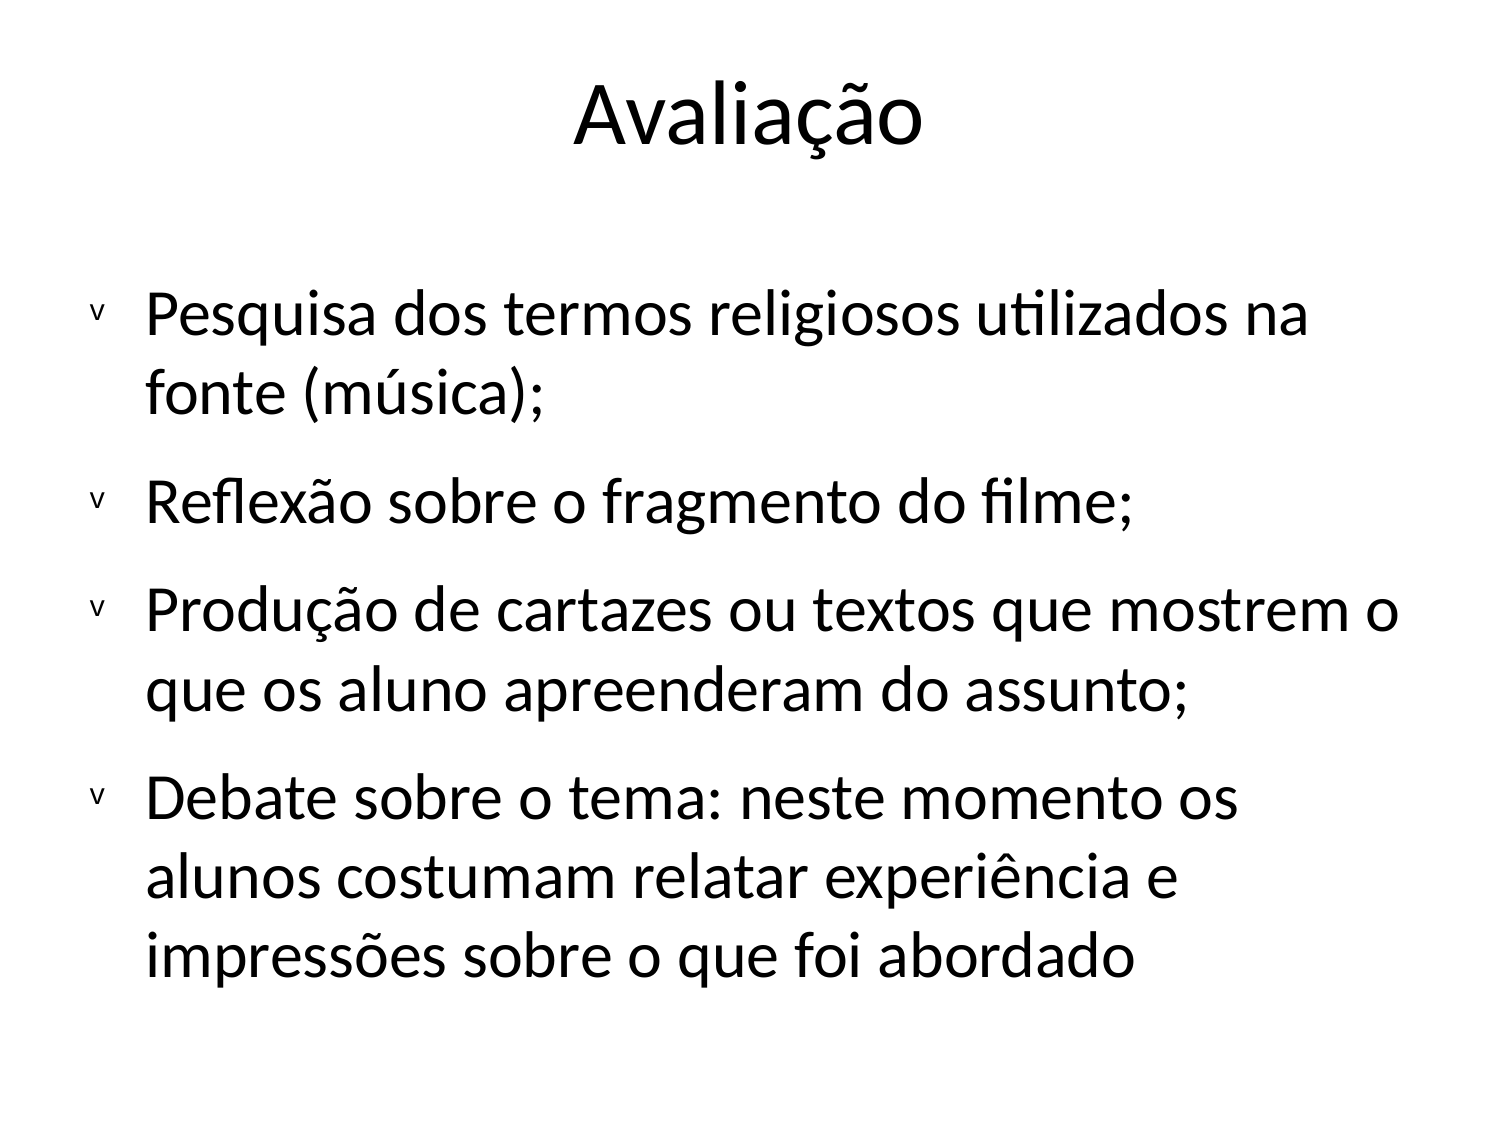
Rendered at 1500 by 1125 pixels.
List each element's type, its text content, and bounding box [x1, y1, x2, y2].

title Avaliação [75, 45, 1425, 233]
list Pesquisa dos termos religiosos utilizados na fonte (música); Reflexão sobre o fragmento do filme; Produção de cartazes ou textos que mostrem o que os aluno apreenderam do assunto; Debate sobre o tema: neste momento os alunos costumam relatar experiência e impressões sobre o que foi abordado [75, 262, 1425, 1005]
